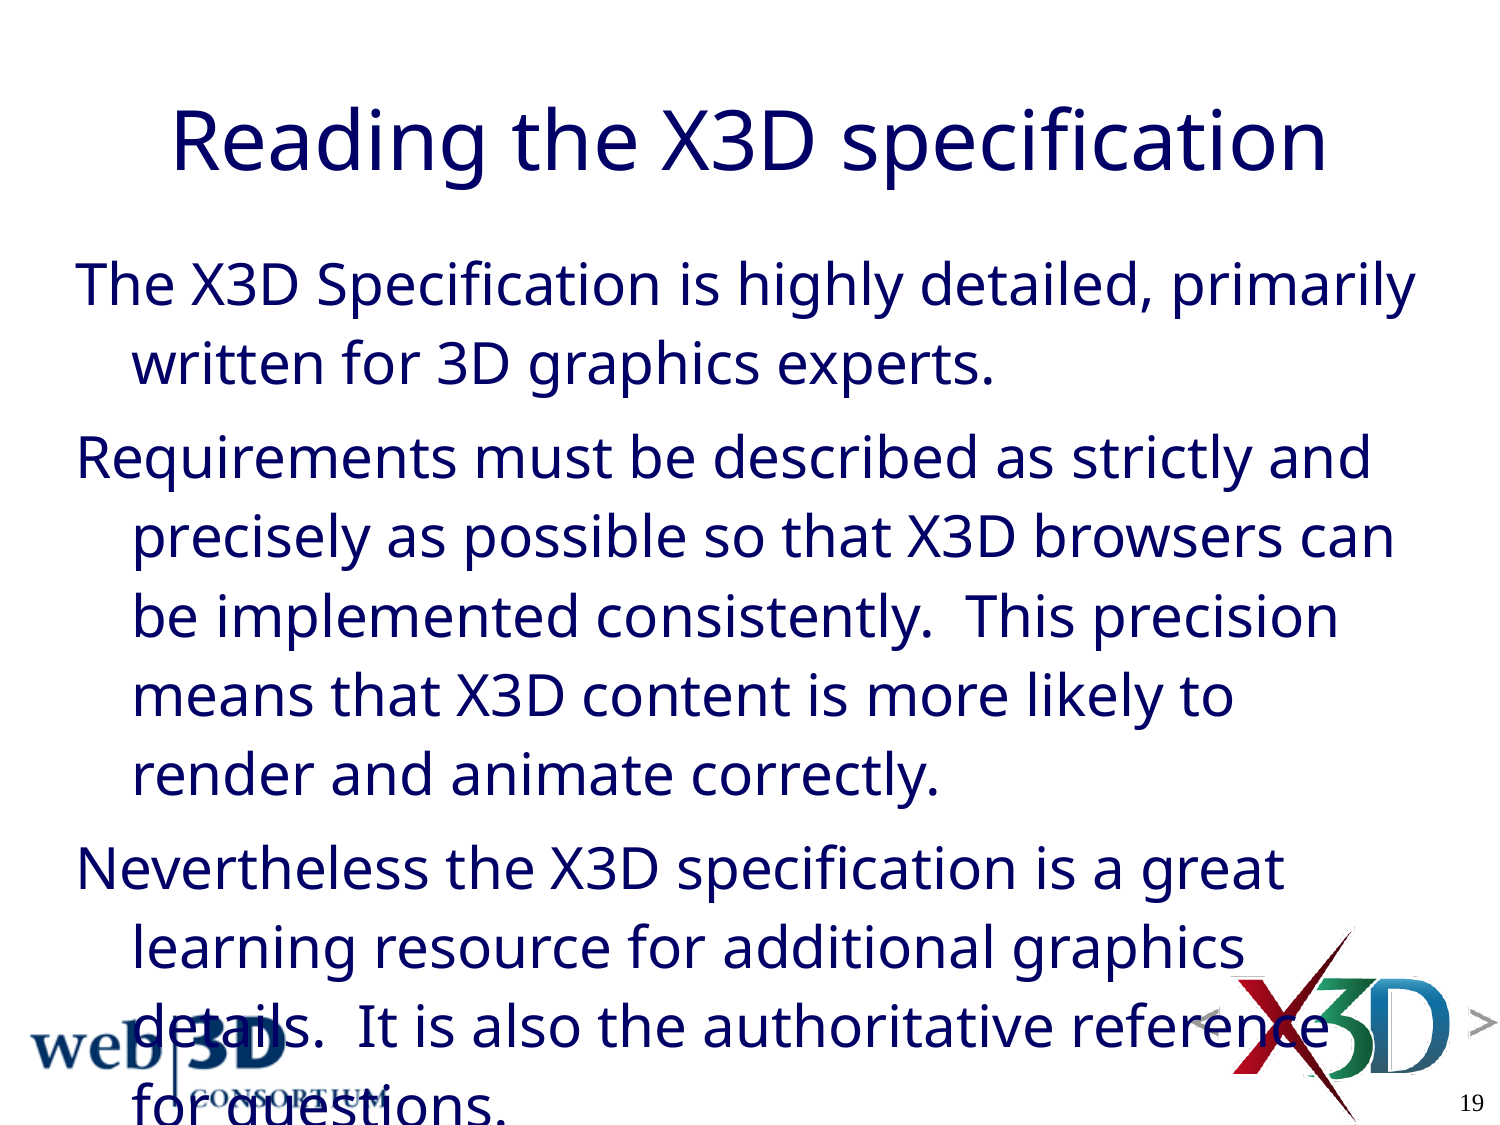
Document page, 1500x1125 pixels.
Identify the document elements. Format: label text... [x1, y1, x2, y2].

list The X3D Specification is highly detailed, primarily written for 3D graphics experts. Requirements must be described as strictly and precisely as possible so that X3D browsers can be implemented consistently. This precision means that X3D content is more likely to render and animate correctly. Nevertheless the X3D specification is a great learning resource for additional graphics details. It is also the authoritative reference for questions. [75, 243, 1425, 1119]
picture [1187, 926, 1500, 1125]
title Reading the X3D specification [112, 44, 1388, 232]
picture [12, 998, 75, 1118]
